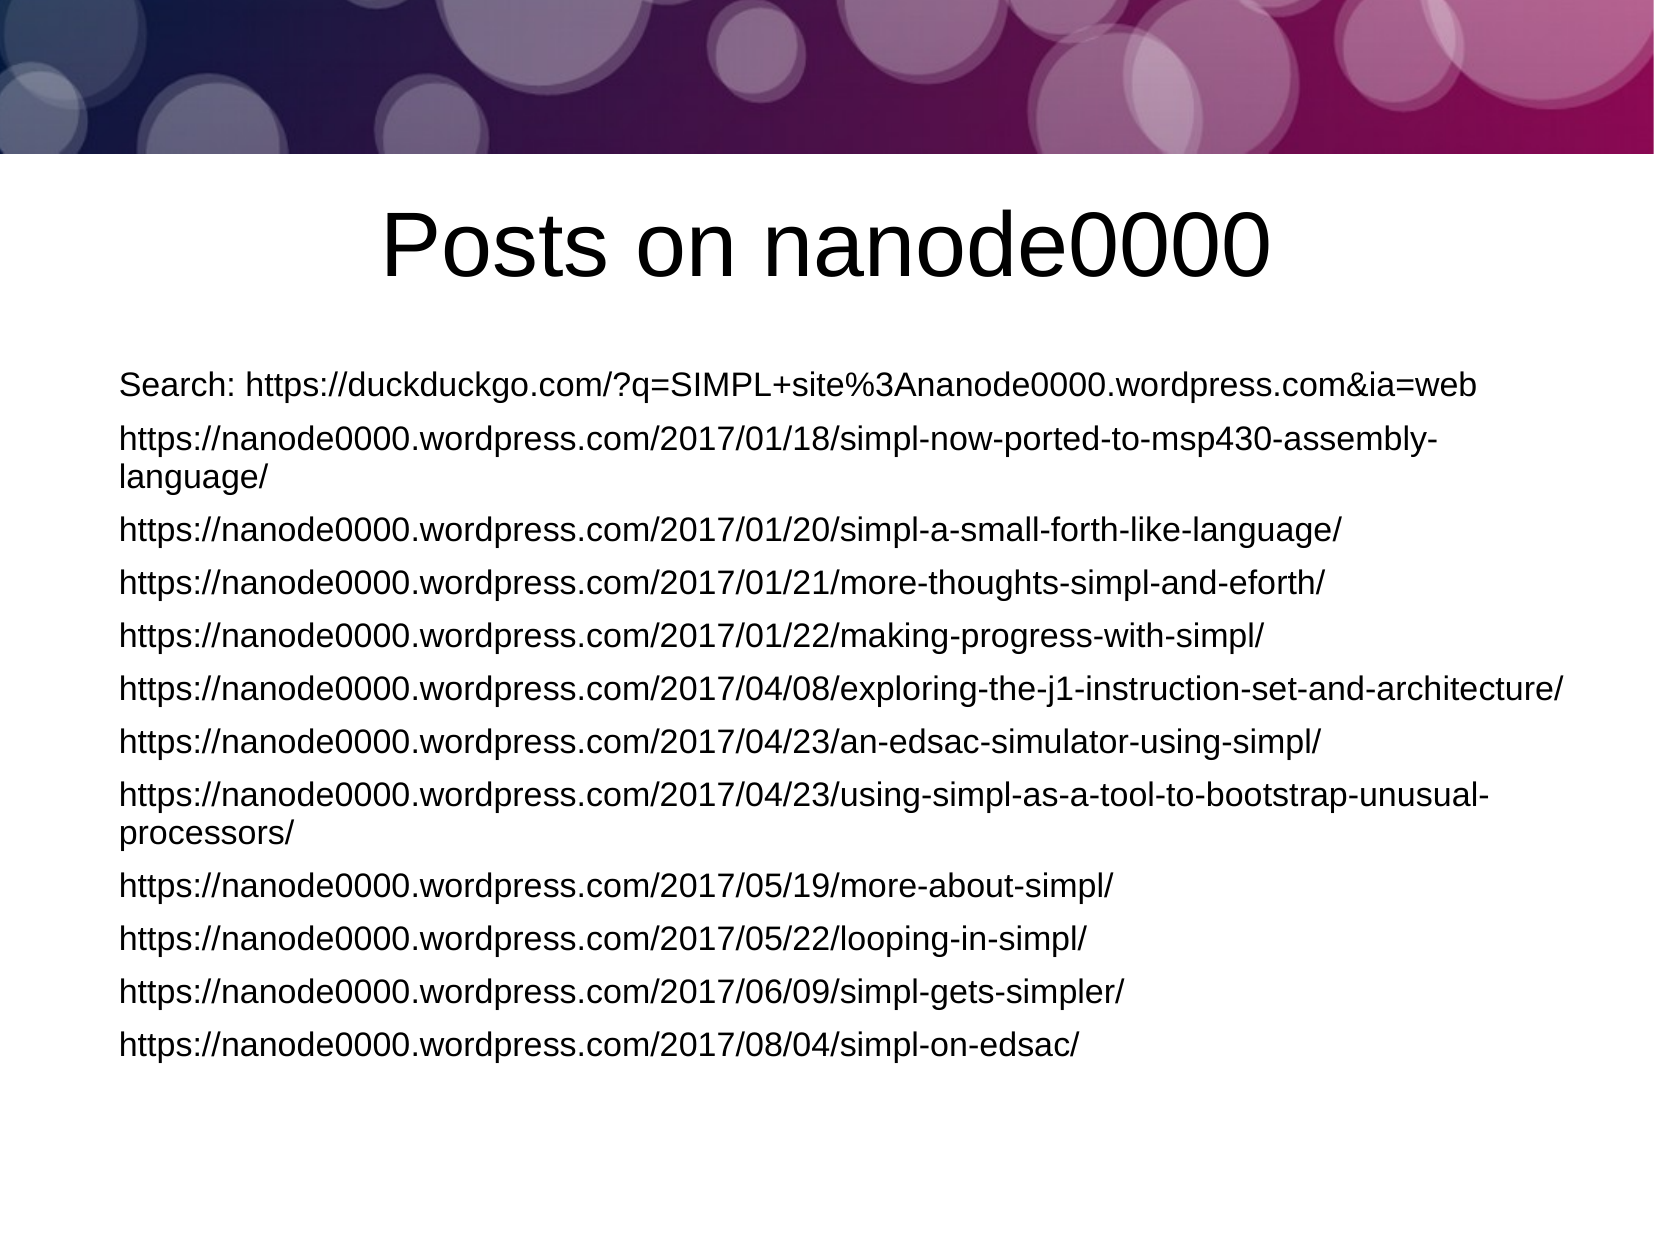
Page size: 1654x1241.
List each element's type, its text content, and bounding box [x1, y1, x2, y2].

title Posts on nanode0000 [82, 159, 1571, 331]
list Search: https://duckduckgo.com/?q=SIMPL+site%3Ananode0000.wordpress.com&ia=web https://nanode0000.wordpress.com/2017/01/18/simpl-now-ported-to-msp430-assembly-language/ https://nanode0000.wordpress.com/2017/01/20/simpl-a-small-forth-like-language/ https://nanode0000.wordpress.com/2017/01/21/more-thoughts-simpl-and-eforth/ https://nanode0000.wordpress.com/2017/01/22/making-progress-with-simpl/ https://nanode0000.wordpress.com/2017/04/08/exploring-the-j1-instruction-set-and-architecture/ https://nanode0000.wordpress.com/2017/04/23/an-edsac-simulator-using-simpl/ https://nanode0000.wordpress.com/2017/04/23/using-simpl-as-a-tool-to-bootstrap-unusual-processors/ https://nanode0000.wordpress.com/2017/05/19/more-about-simpl/ https://nanode0000.wordpress.com/2017/05/22/looping-in-simpl/ https://nanode0000.wordpress.com/2017/06/09/simpl-gets-simpler/ https://nanode0000.wordpress.com/2017/08/04/simpl-on-edsac/ [82, 366, 1571, 1087]
picture [0, 0, 1654, 154]
